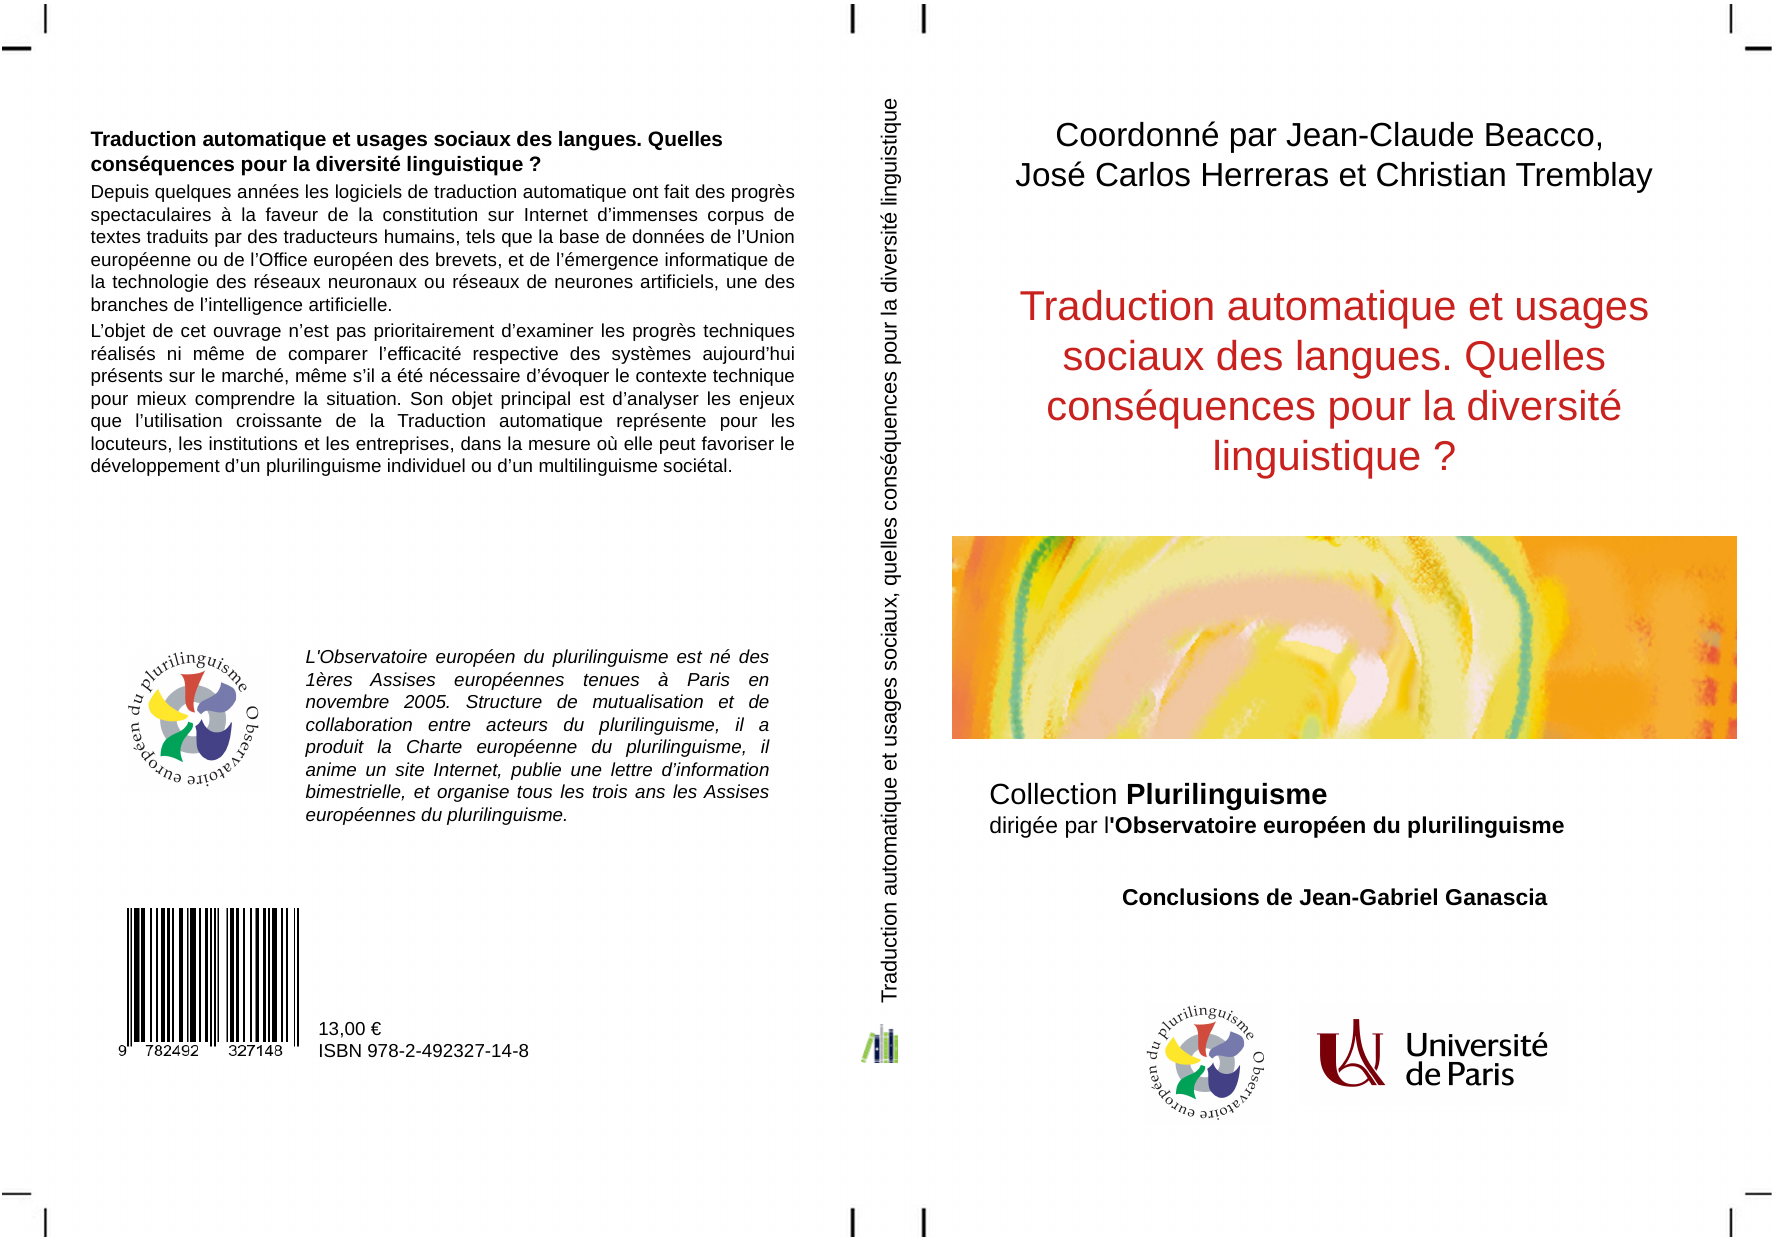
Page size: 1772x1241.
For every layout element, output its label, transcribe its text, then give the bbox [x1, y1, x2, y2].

text_box Collection Plurilinguisme dirigée par l'Observatoire européen du plurilinguisme Conclusions de Jean-Gabriel Ganascia [974, 768, 1696, 922]
text_box Traduction automatique et usages sociaux, quelles conséquences pour la diversité linguistique [847, 59, 928, 1004]
text_box Traduction automatique et usages sociaux des langues. Quelles conséquences pour la diversité linguistique ? [968, 271, 1701, 461]
picture [2, 4, 1772, 1237]
text_box 13,00 € ISBN 978-2-492327-14-8 [303, 1009, 633, 1094]
text_box Coordonné par Jean-Claude Beacco, José Carlos Herreras et Christian Tremblay [986, 106, 1683, 231]
text_box Traduction automatique et usages sociaux des langues. Quelles conséquences pour la diversité linguistique ? Depuis quelques années les logiciels de traduction automatique ont fait des progrès spectaculaires à la faveur de la constitution sur Internet d’immenses corpus de textes traduits par des traducteurs humains, tels que la base de données de l’Union européenne ou de l’Office européen des brevets, et de l’émergence informatique de la technologie des réseaux neuronaux ou réseaux de neurones artificiels, une des branches de l’intelligence artificielle. L’objet de cet ouvrage n’est pas prioritairement d’examiner les progrès techniques réalisés ni même de comparer l’efficacité respective des systèmes aujourd’hui présents sur le marché, même s’il a été nécessaire d’évoquer le contexte technique pour mieux comprendre la situation. Son objet principal est d’analyser les enjeux que l’utilisation croissante de la Traduction automatique représente pour les locuteurs, les institutions et les entreprises, dans la mesure où elle peut favoriser le développement d’un plurilinguisme individuel ou d’un multilinguisme sociétal. [75, 118, 810, 467]
text_box L'Observatoire européen du plurilinguisme est né des 1ères Assises européennes tenues à Paris en novembre 2005. Structure de mutualisation et de collaboration entre acteurs du plurilinguisme, il a produit la Charte européenne du plurilinguisme, il anime un site Internet, publie une lettre d’information bimestrielle, et organise tous les trois ans les Assises européennes du plurilinguisme. [290, 637, 784, 862]
